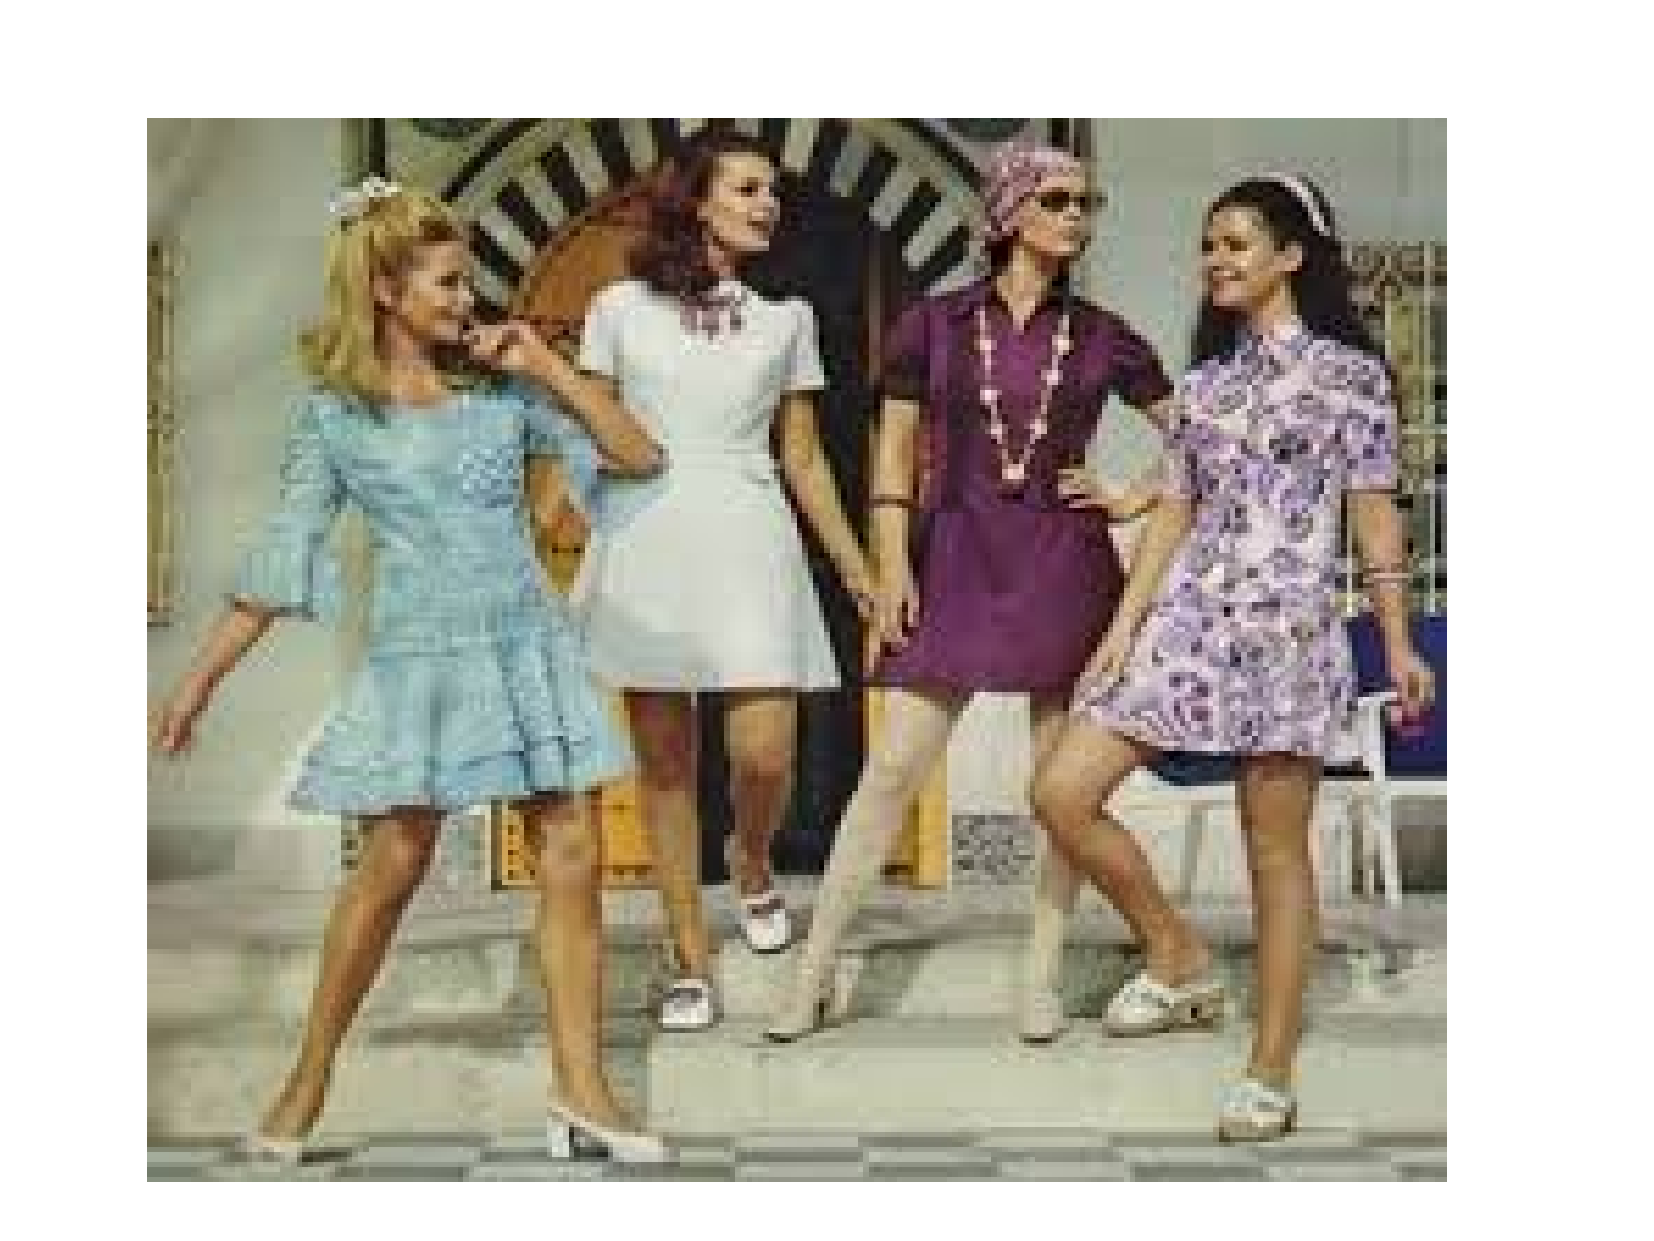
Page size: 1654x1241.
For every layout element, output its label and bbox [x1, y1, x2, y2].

picture [147, 118, 1447, 1182]
